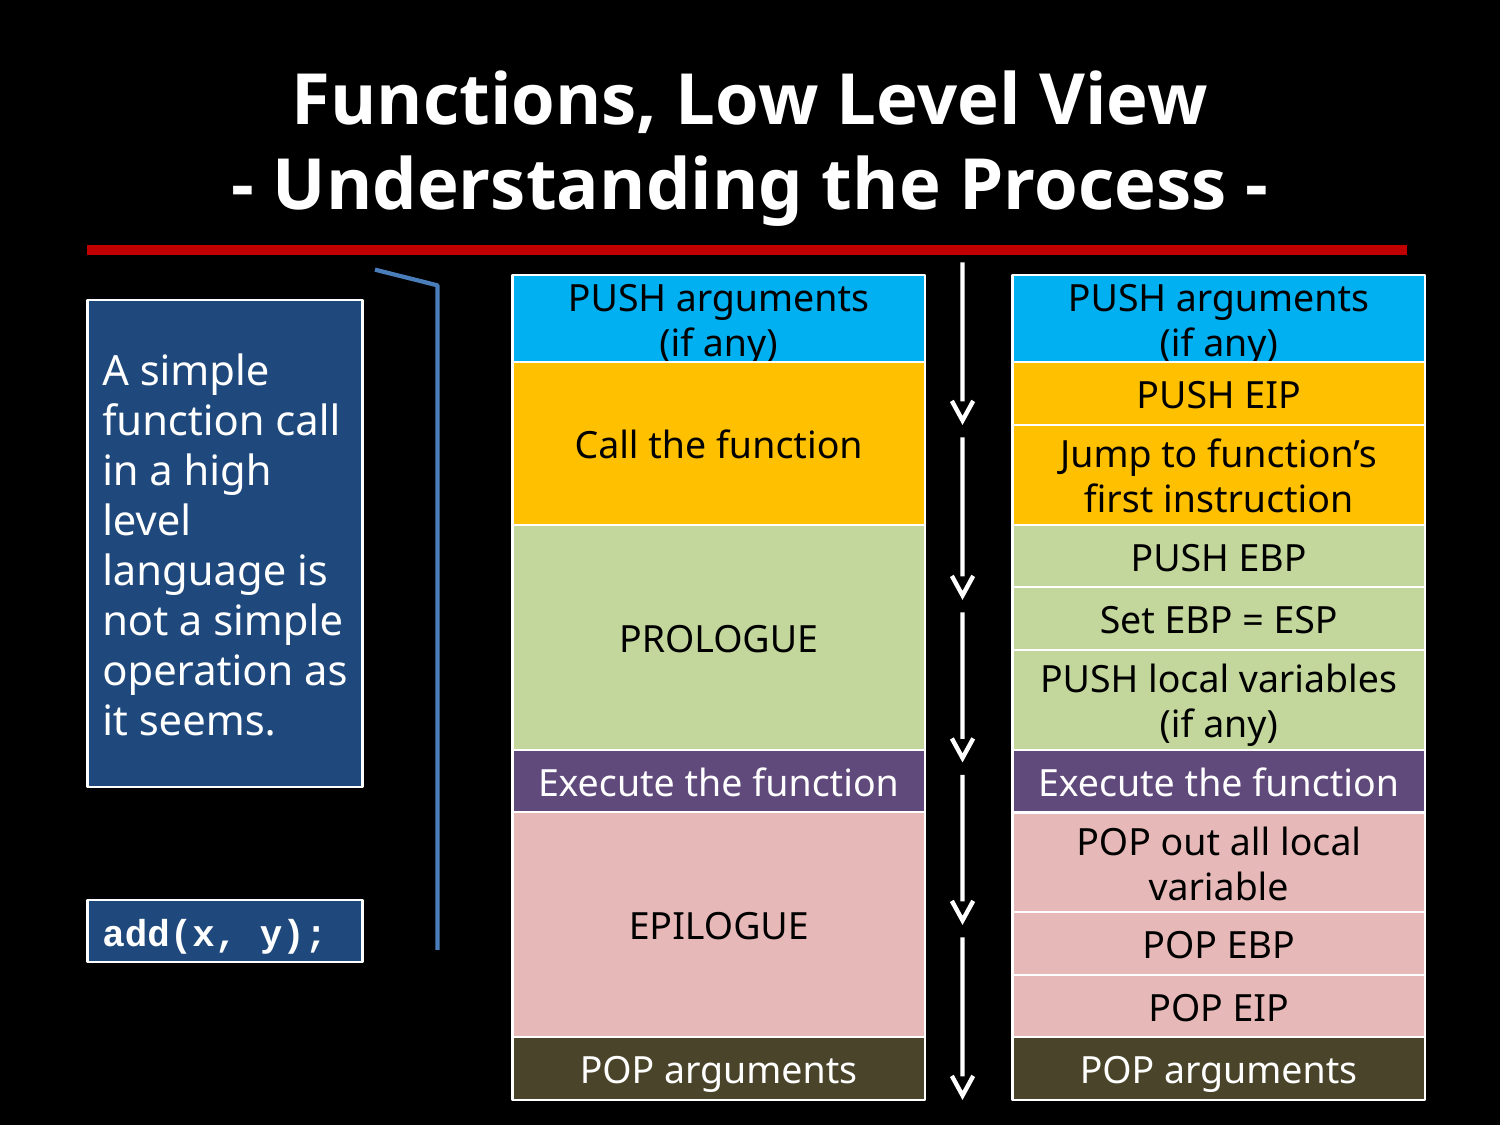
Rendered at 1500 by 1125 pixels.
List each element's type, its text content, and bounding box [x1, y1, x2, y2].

text_box Call the function [512, 362, 925, 524]
text_box Execute the function [512, 749, 925, 812]
title Functions, Low Level View - Understanding the Process - [75, 45, 1425, 233]
text_box Jump to function’s first instruction [1012, 425, 1425, 524]
text_box Set EBP = ESP [1012, 587, 1425, 650]
text_box PROLOGUE [512, 524, 925, 749]
text_box add(x, y); [87, 899, 363, 963]
text_box PUSH EIP [1012, 362, 1425, 425]
text_box PUSH arguments (if any) [1012, 274, 1425, 362]
text_box POP arguments [1012, 1037, 1425, 1100]
text_box PUSH local variables (if any) [1012, 650, 1425, 749]
text_box POP EIP [1012, 974, 1425, 1037]
text_box A simple function call in a high level language is not a simple operation as it seems. [87, 299, 363, 788]
text_box Execute the function [1012, 749, 1425, 812]
text_box POP out all local variable [1012, 812, 1425, 912]
text_box PUSH arguments (if any) [512, 274, 925, 362]
text_box EPILOGUE [512, 812, 925, 1037]
text_box POP EBP [1012, 912, 1425, 974]
text_box POP arguments [512, 1037, 925, 1100]
text_box PUSH EBP [1012, 524, 1425, 587]
